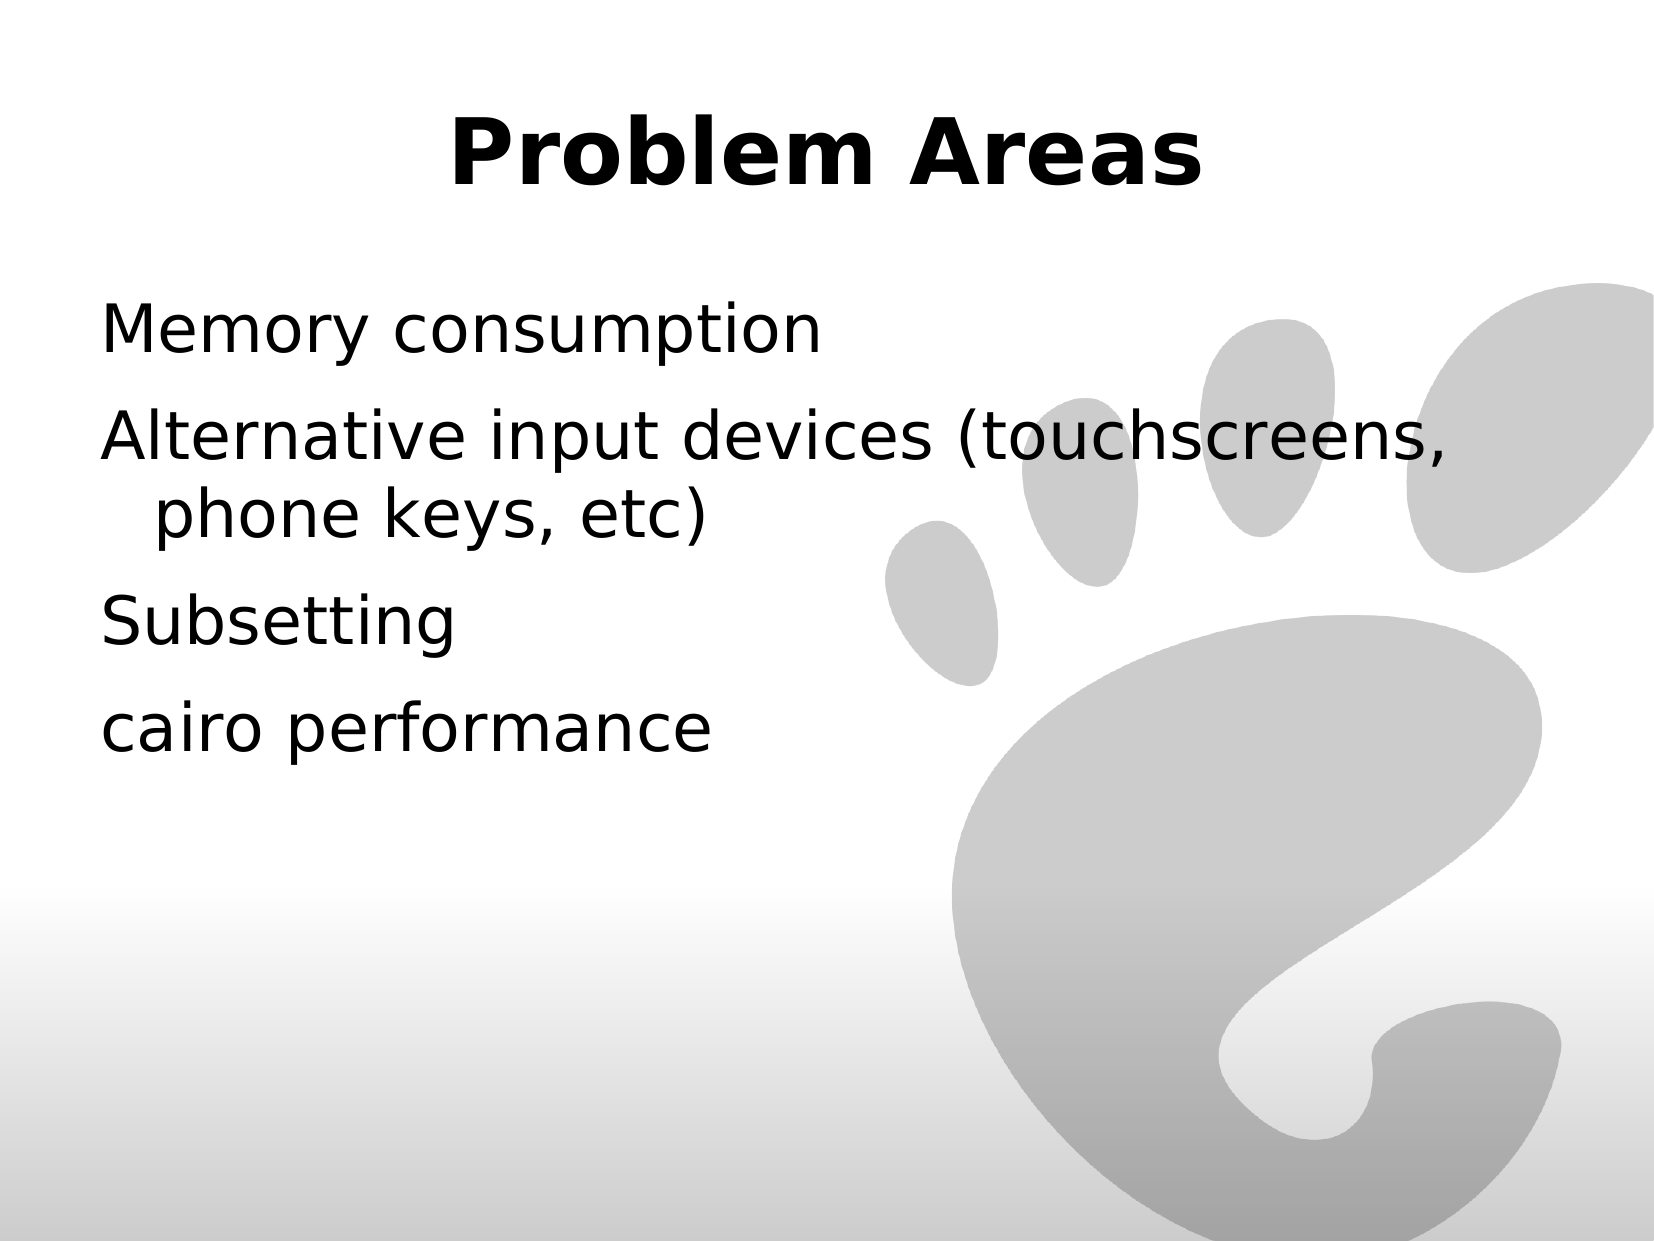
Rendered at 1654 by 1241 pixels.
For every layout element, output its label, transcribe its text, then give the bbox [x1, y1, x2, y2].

title Problem Areas [82, 49, 1571, 257]
picture [885, 283, 1654, 1241]
list Memory consumption Alternative input devices (touchscreens, phone keys, etc) Subsetting cairo performance [82, 290, 1571, 1109]
